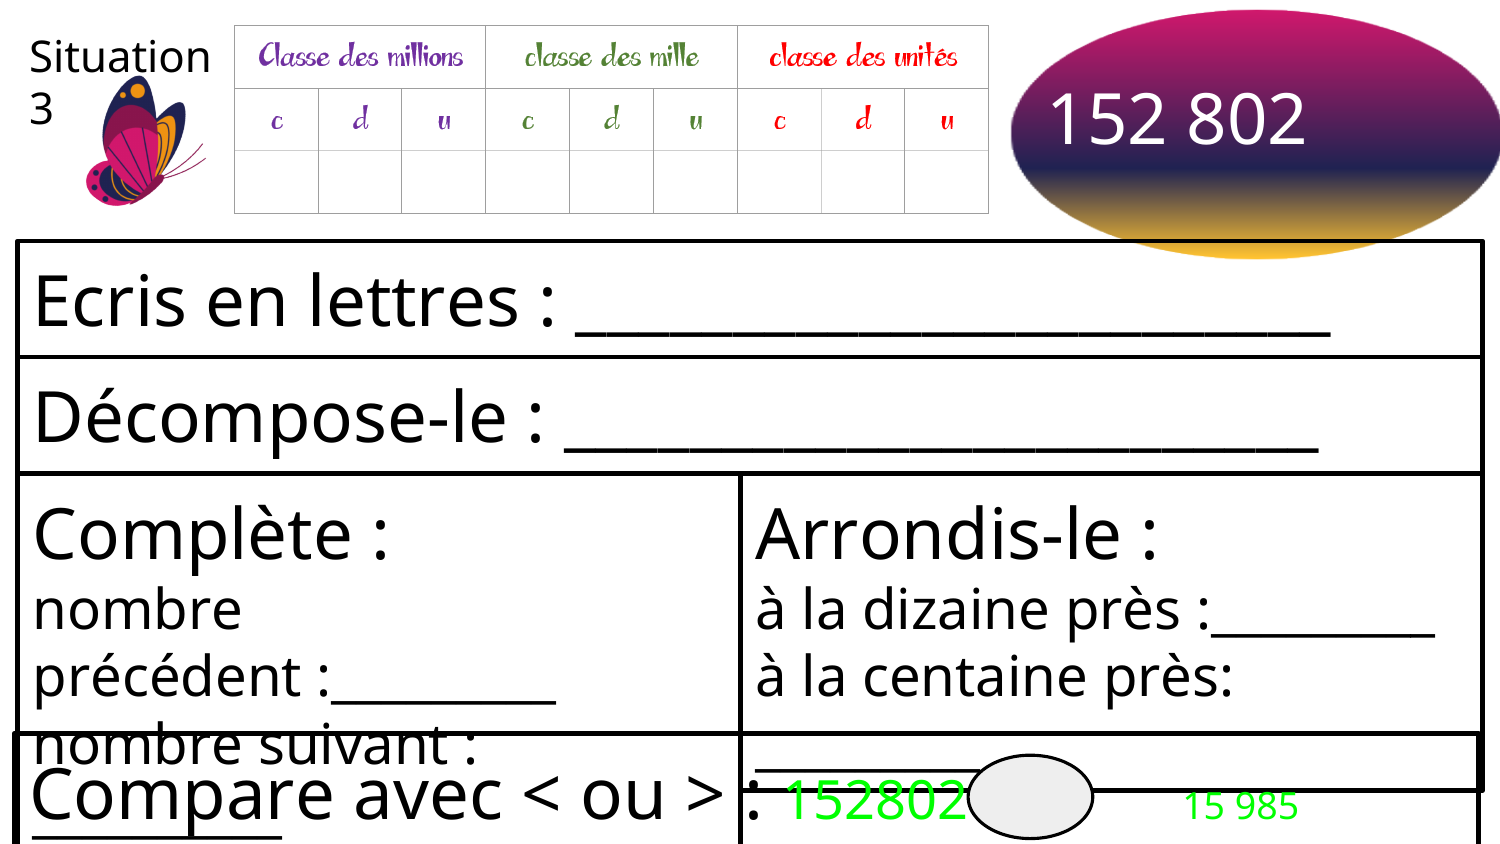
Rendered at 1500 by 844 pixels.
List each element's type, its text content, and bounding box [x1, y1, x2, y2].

text_box [968, 755, 1093, 839]
text_box 152 802 [1031, 58, 1445, 175]
text_box Ecris en lettres : ________________________ [17, 241, 1483, 355]
text_box Arrondis-le : à la dizaine près :_________ à la centaine près: _________ [740, 473, 1483, 726]
text_box Situation 3 [14, 13, 232, 97]
text_box Décompose-le : ________________________ [17, 357, 1483, 471]
text_box Compare avec < ou > : 152802 15 985 [14, 733, 1479, 844]
picture [35, 0, 1500, 283]
text_box Complète : nombre précédent :_________ nombre suivant : __________ [17, 473, 738, 726]
